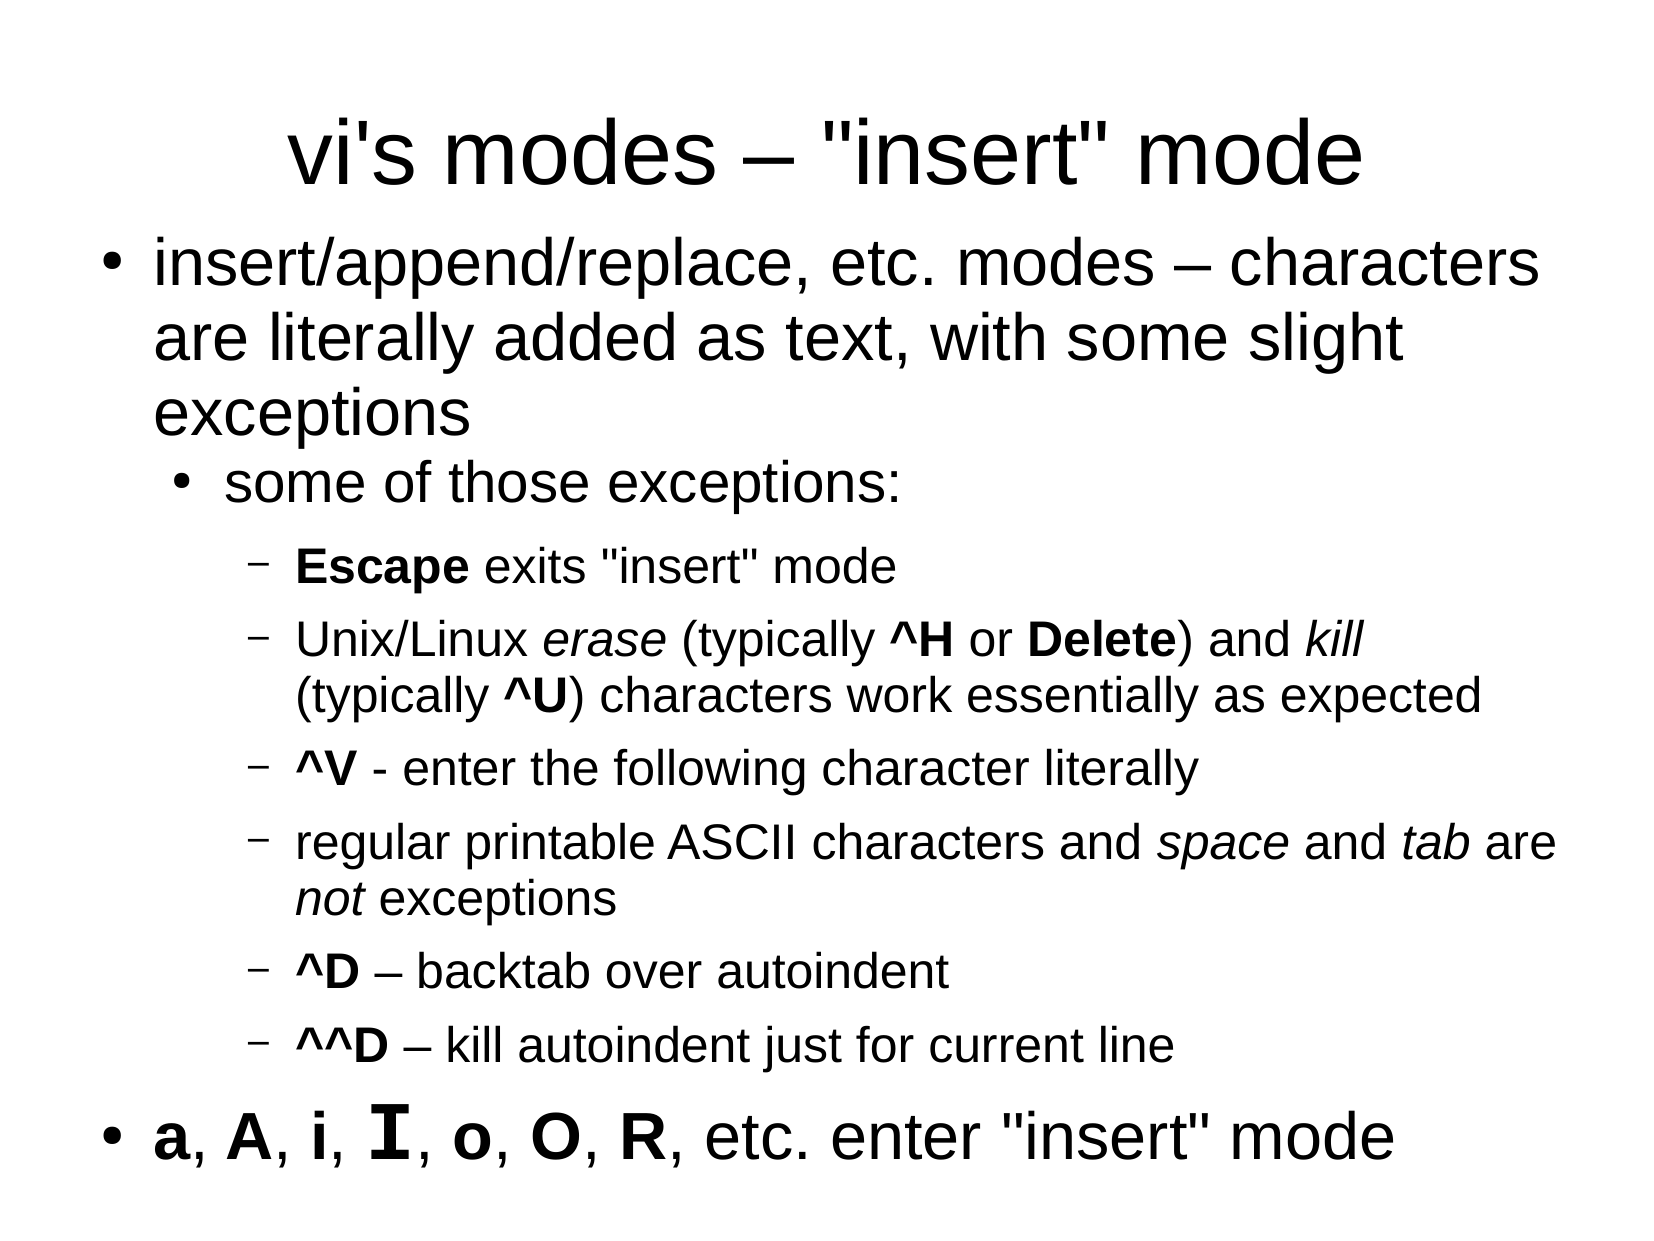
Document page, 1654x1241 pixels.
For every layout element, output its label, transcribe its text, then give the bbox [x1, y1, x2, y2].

title vi's modes – "insert" mode [82, 56, 1571, 225]
list insert/append/replace, etc. modes – characters are literally added as text, with some slight exceptions some of those exceptions: Escape exits "insert" mode Unix/Linux erase (typically ^H or Delete) and kill (typically ^U) characters work essentially as expected ^V - enter the following character literally regular printable ASCII characters and space and tab are not exceptions ^D – backtab over autoindent ^^D – kill autoindent just for current line a, A, i, I, o, O, R, etc. enter "insert" mode [82, 225, 1571, 1241]
